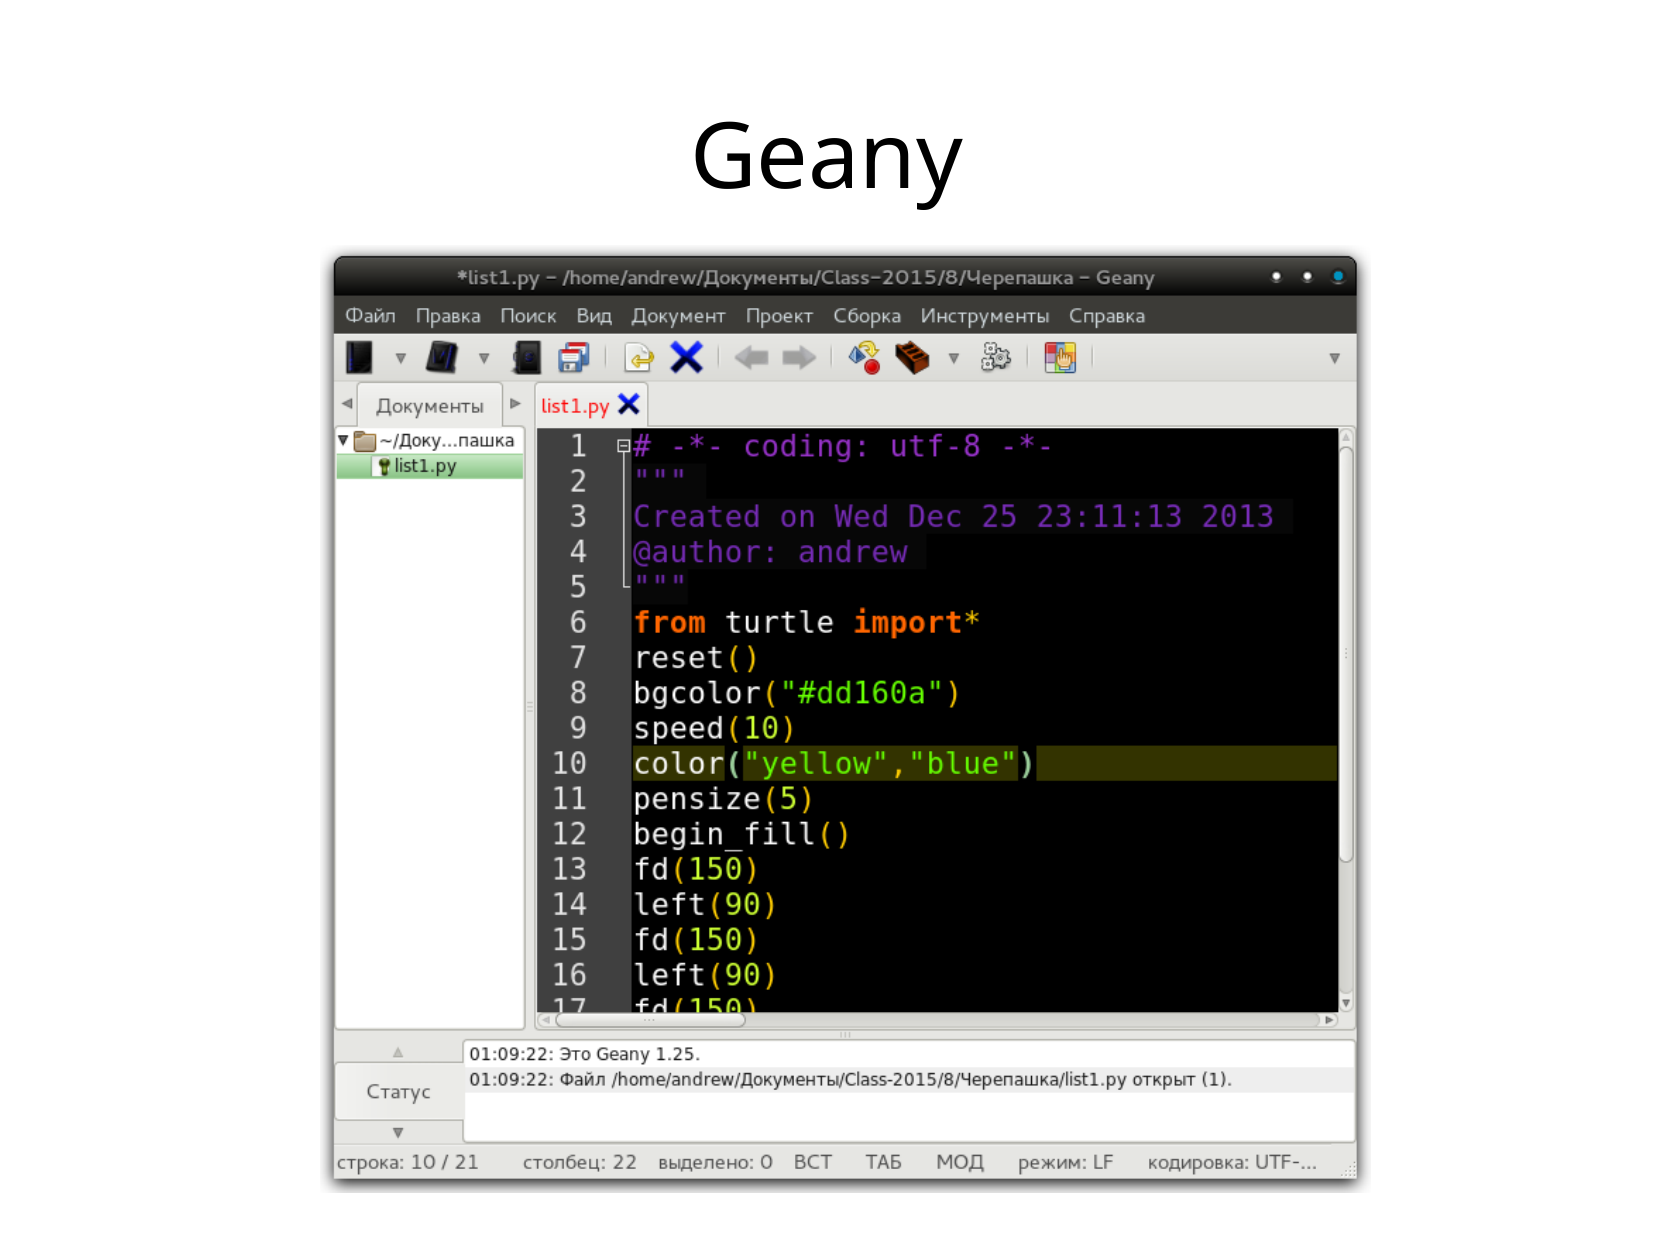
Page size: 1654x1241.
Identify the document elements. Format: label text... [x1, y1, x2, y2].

picture [320, 245, 1371, 1193]
title Geany [82, 49, 1571, 257]
